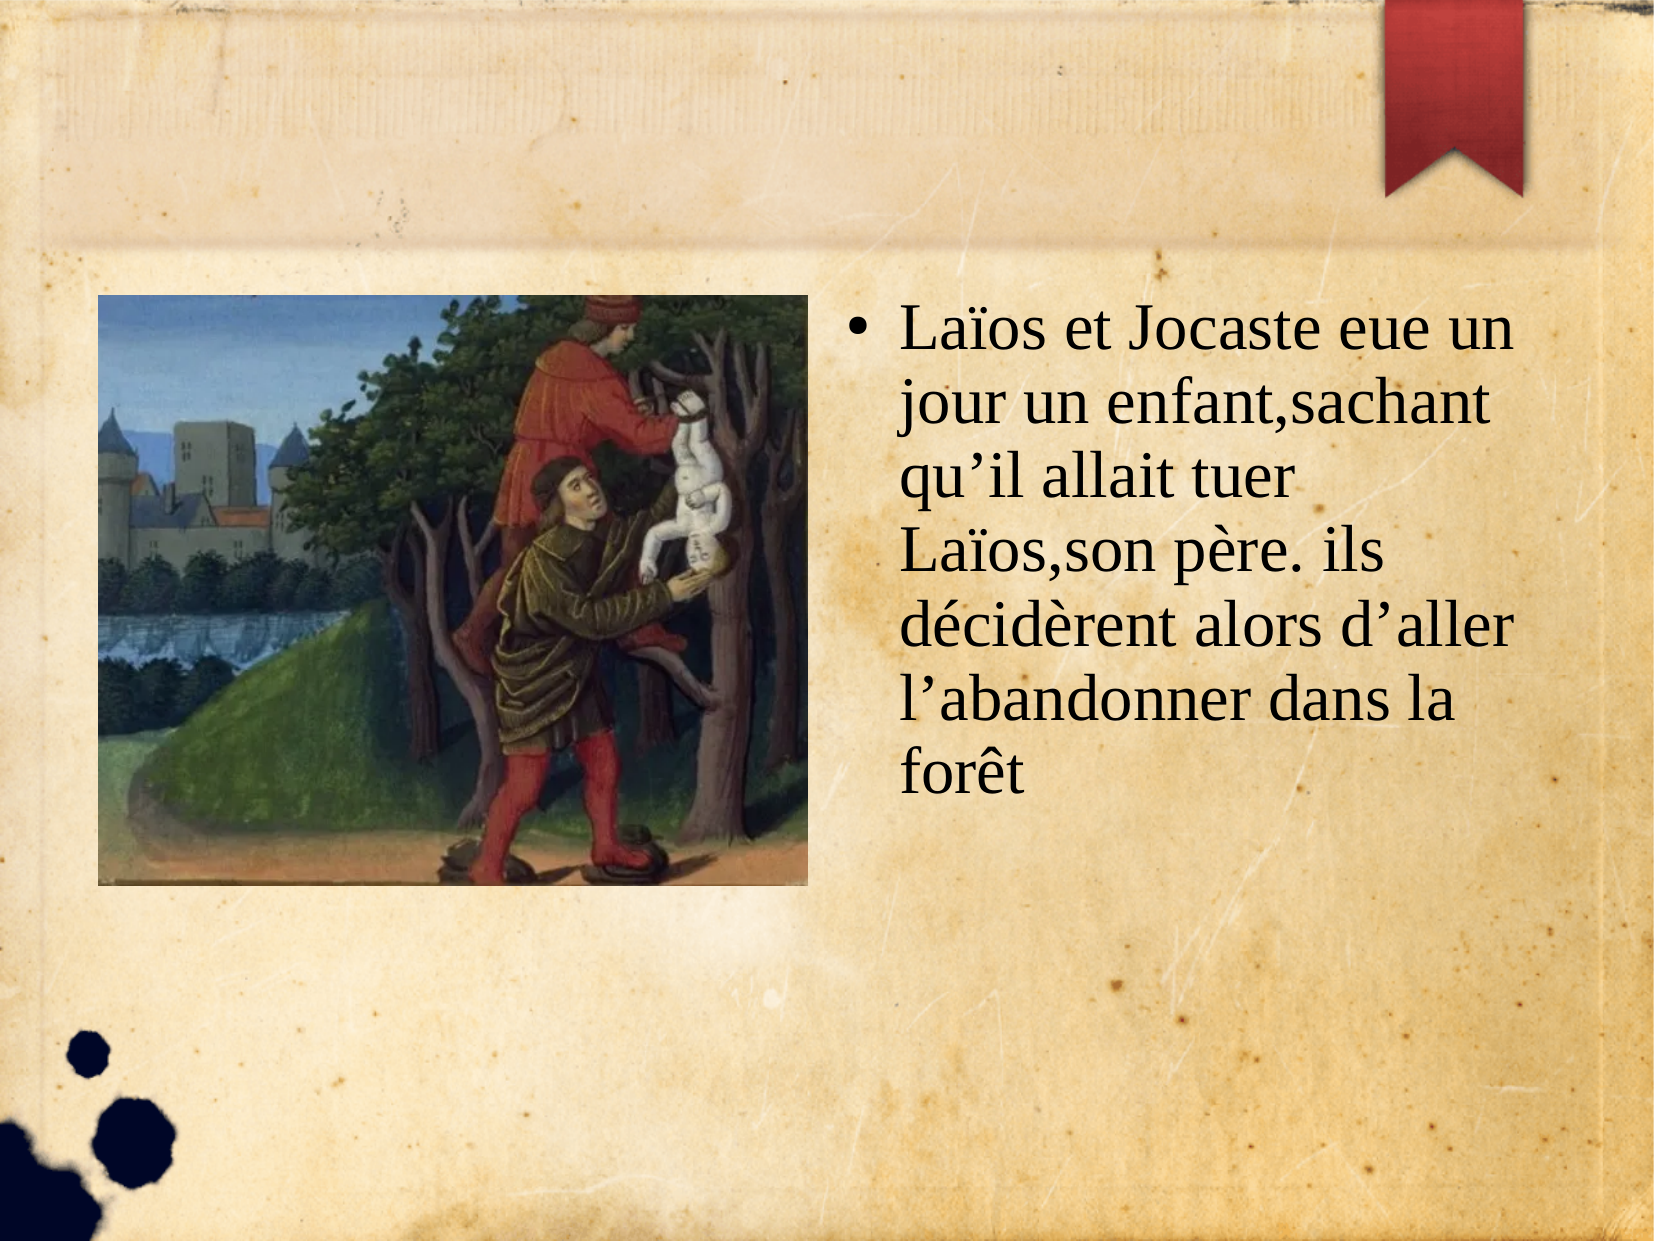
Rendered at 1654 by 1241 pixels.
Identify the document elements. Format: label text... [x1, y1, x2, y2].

picture [0, 0, 1654, 1241]
list Laïos et Jocaste eue un jour un enfant,sachant qu’il allait tuer Laïos,son père. ils décidèrent alors d’aller l’abandonner dans la forêt [828, 290, 1539, 1010]
